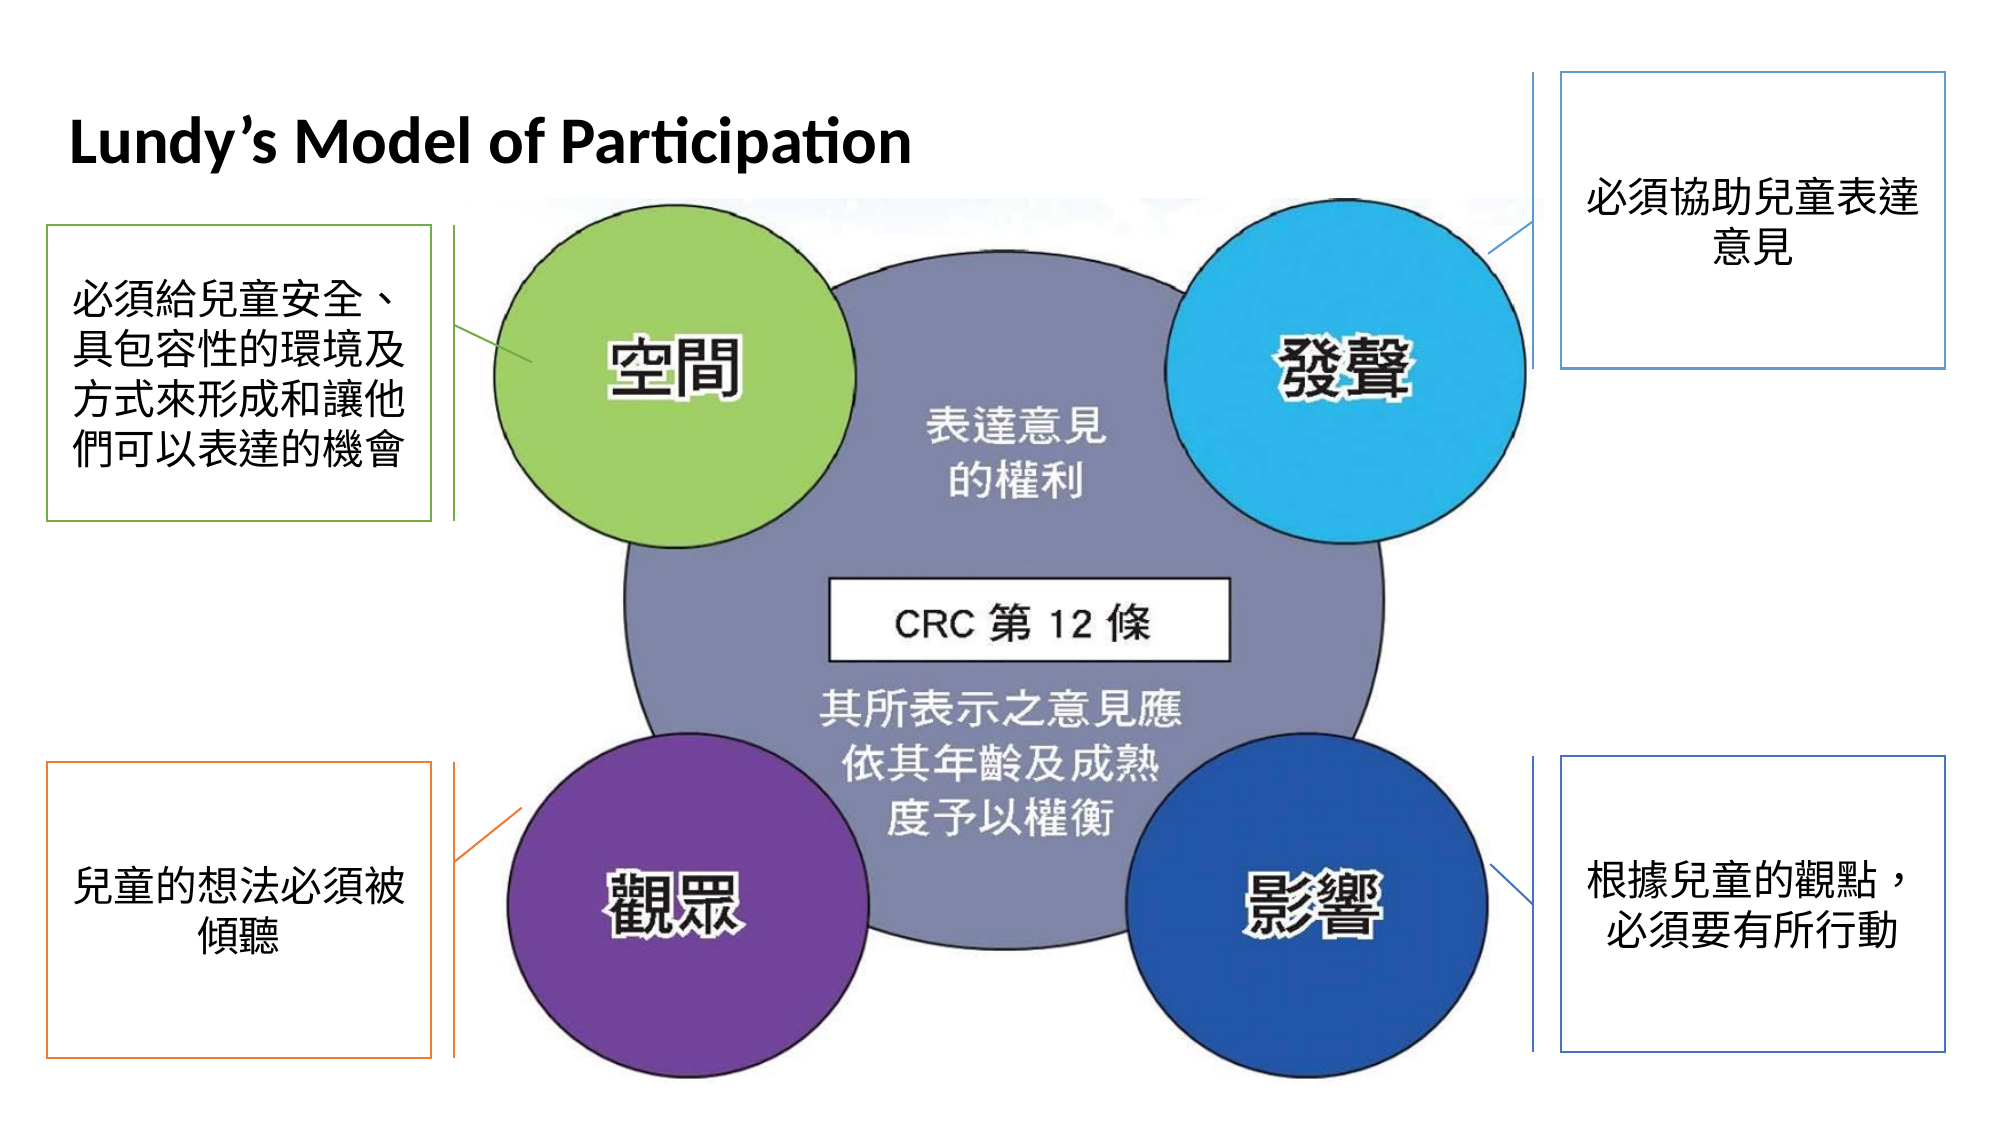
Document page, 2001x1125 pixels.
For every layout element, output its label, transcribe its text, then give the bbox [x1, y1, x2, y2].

text_box 必須給兒童安全、具包容性的環境及方式來形成和讓他們可以表達的機會 [47, 225, 431, 521]
text_box 根據兒童的觀點，必須要有所行動 [1561, 756, 1945, 1052]
text_box 必須協助兒童表達意見 [1561, 72, 1945, 369]
title Lundy’s Model of Participation [54, 32, 1780, 251]
text_box 兒童的想法必須被傾聽 [47, 762, 431, 1058]
picture [446, 198, 1544, 1095]
